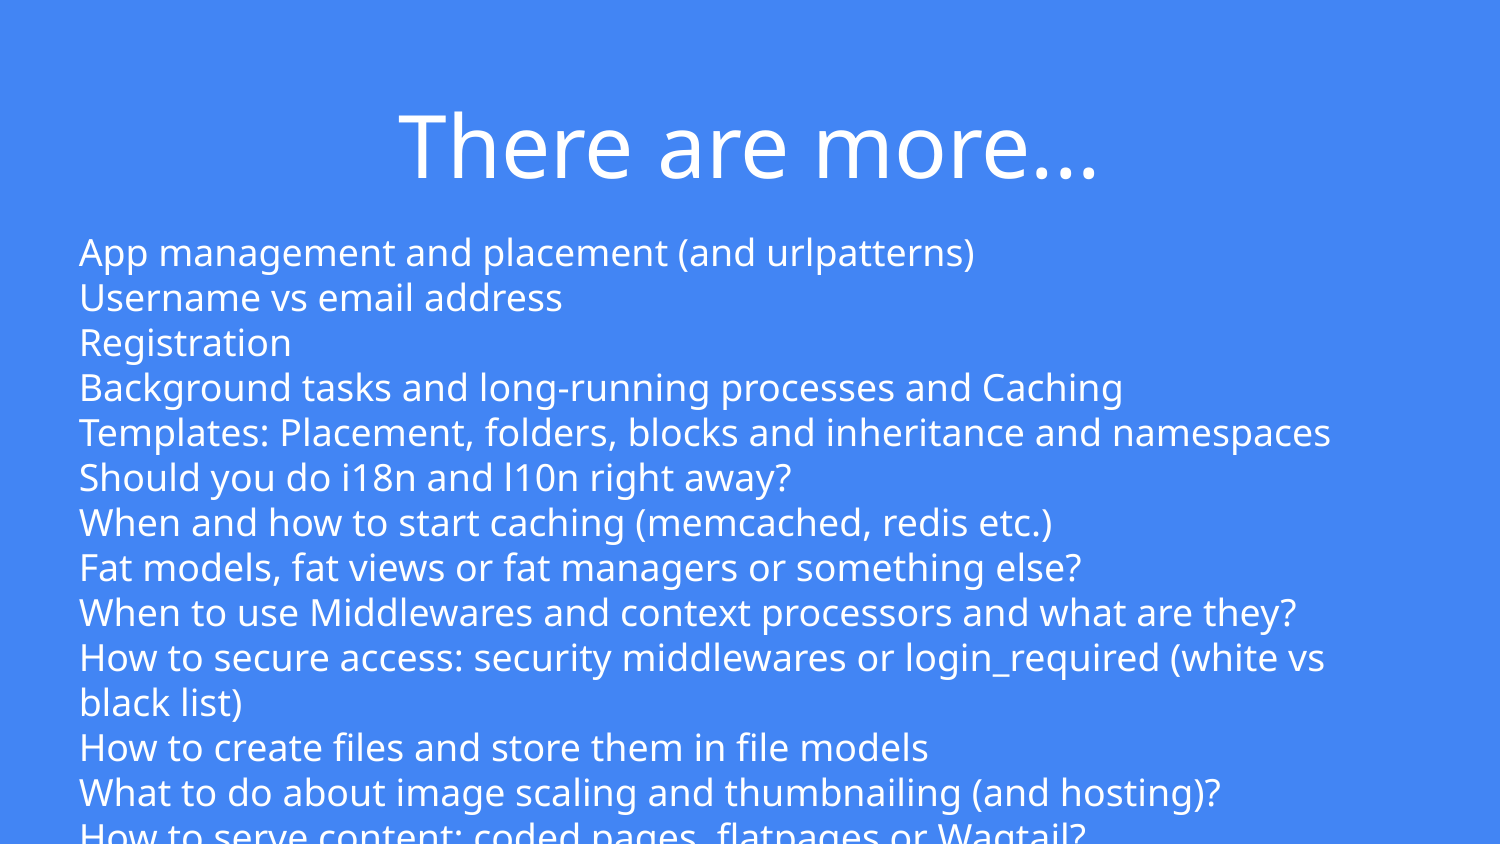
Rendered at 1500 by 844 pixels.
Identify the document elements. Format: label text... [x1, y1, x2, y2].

text_box App management and placement (and urlpatterns) Username vs email address Registration Background tasks and long-running processes and Caching Templates: Placement, folders, blocks and inheritance and namespaces Should you do i18n and l10n right away? When and how to start caching (memcached, redis etc.) Fat models, fat views or fat managers or something else? When to use Middlewares and context processors and what are they? How to secure access: security middlewares or login_required (white vs black list) How to create files and store them in file models What to do about image scaling and thumbnailing (and hosting)? How to serve content: coded pages, flatpages or Wagtail? [63, 213, 1444, 817]
title There are more... [75, 58, 1425, 230]
